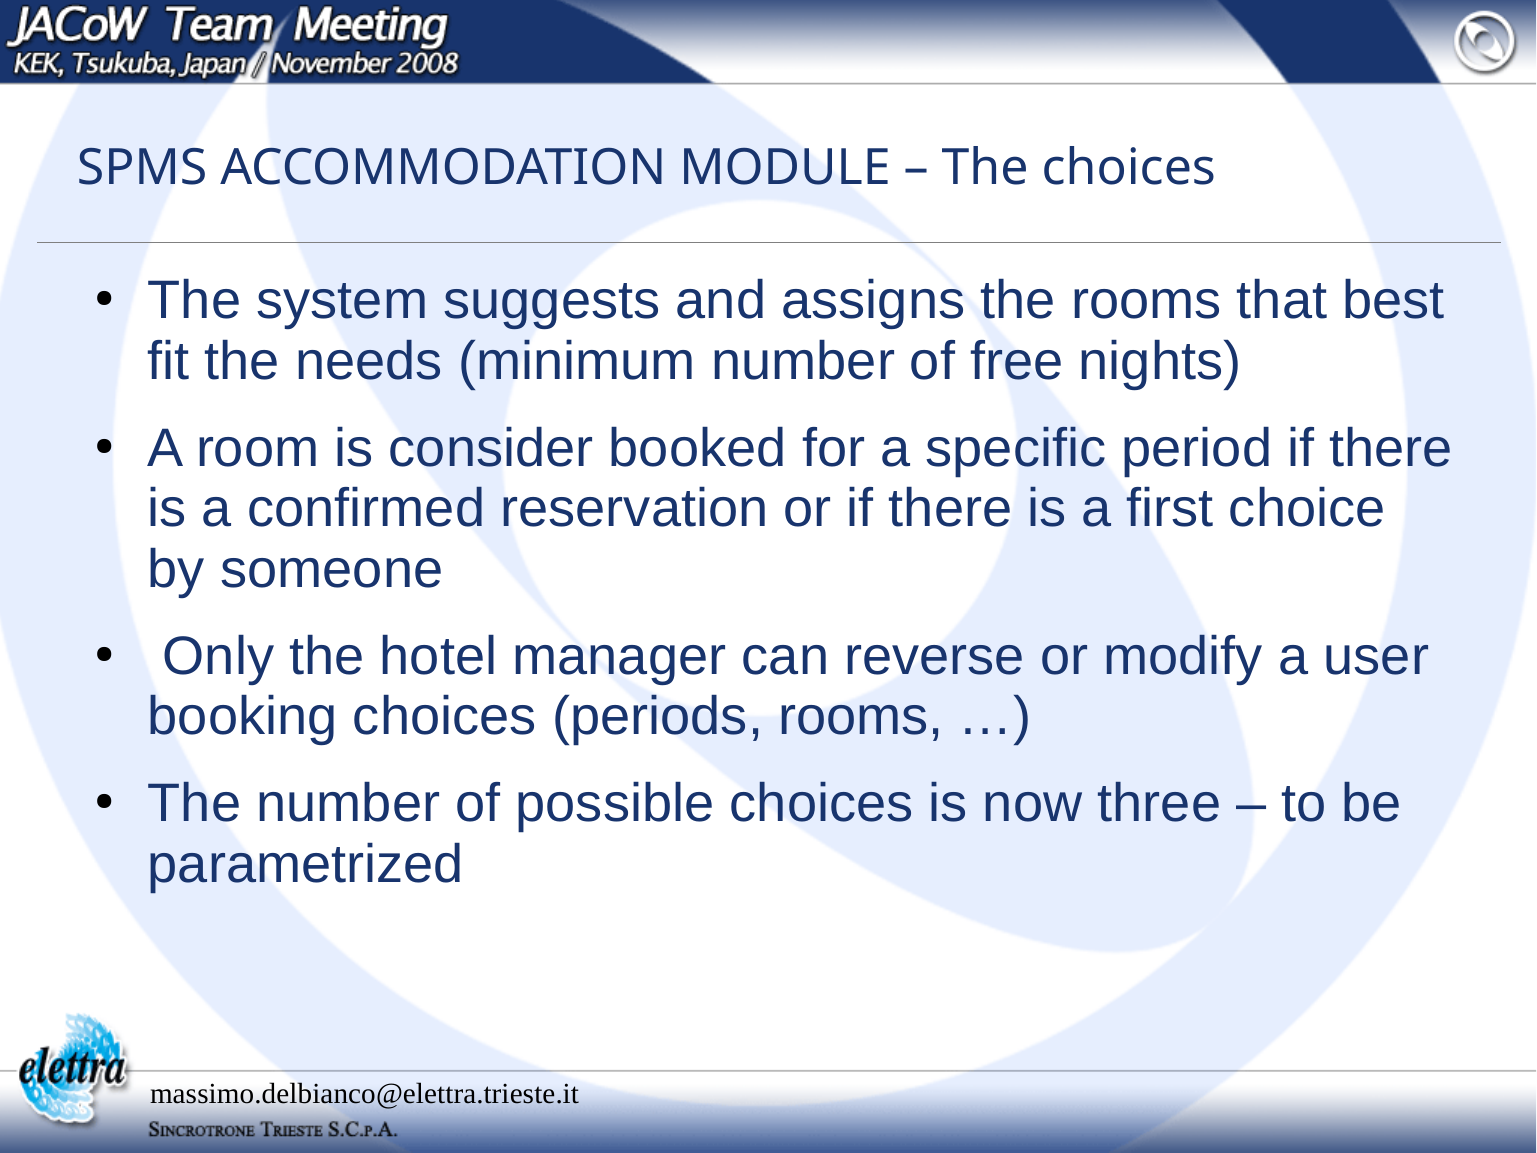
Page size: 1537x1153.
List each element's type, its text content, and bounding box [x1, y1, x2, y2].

list The system suggests and assigns the rooms that best fit the needs (minimum number of free nights) A room is consider booked for a specific period if there is a confirmed reservation or if there is a first choice by someone Only the hotel manager can reverse or modify a user booking choices (periods, rooms, …) The number of possible choices is now three – to be parametrized [76, 269, 1460, 1016]
title SPMS ACCOMMODATION MODULE – The choices [76, 109, 1460, 221]
picture [0, 0, 1537, 1153]
